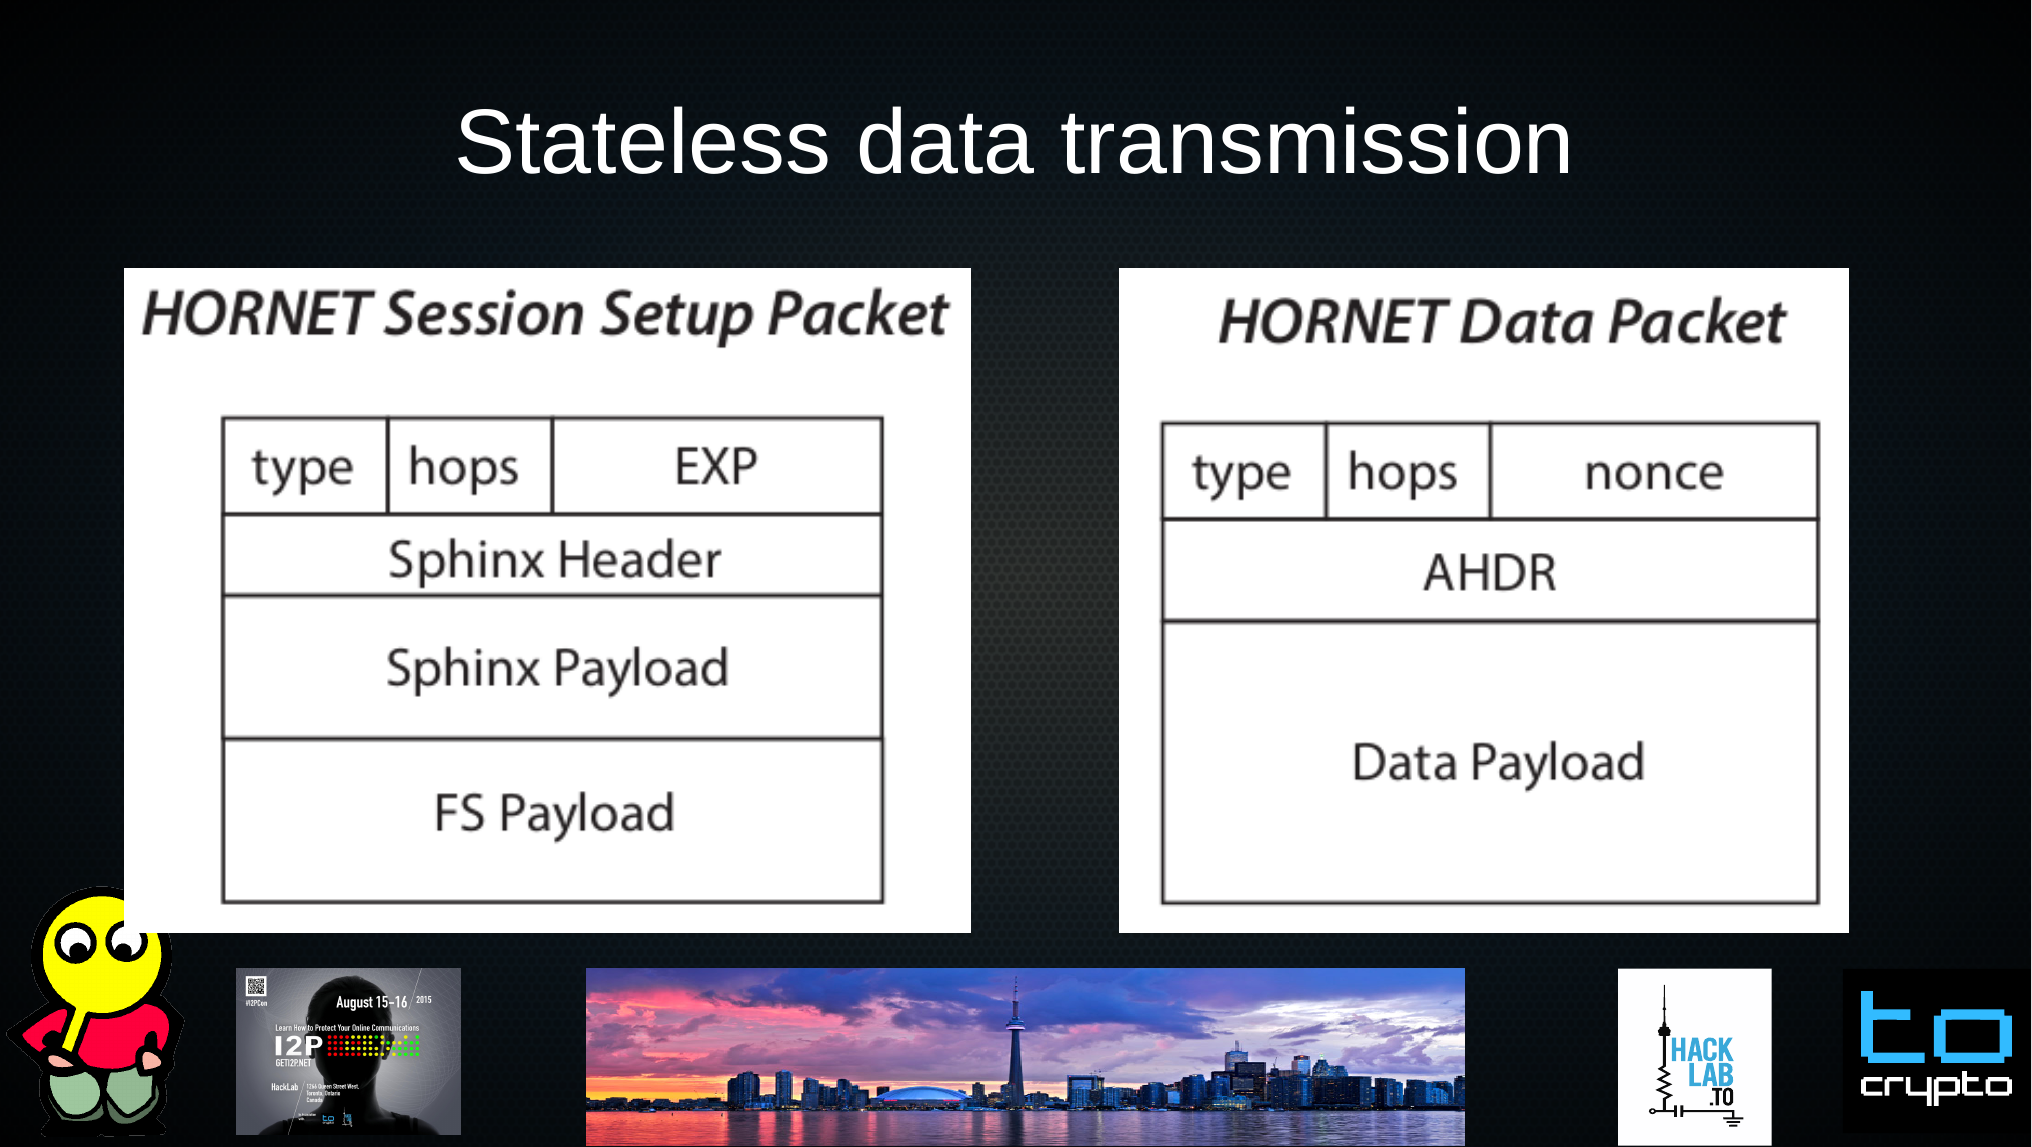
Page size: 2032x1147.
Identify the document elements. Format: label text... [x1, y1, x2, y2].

picture [0, 0, 2032, 1147]
title Stateless data transmission [101, 45, 1930, 237]
